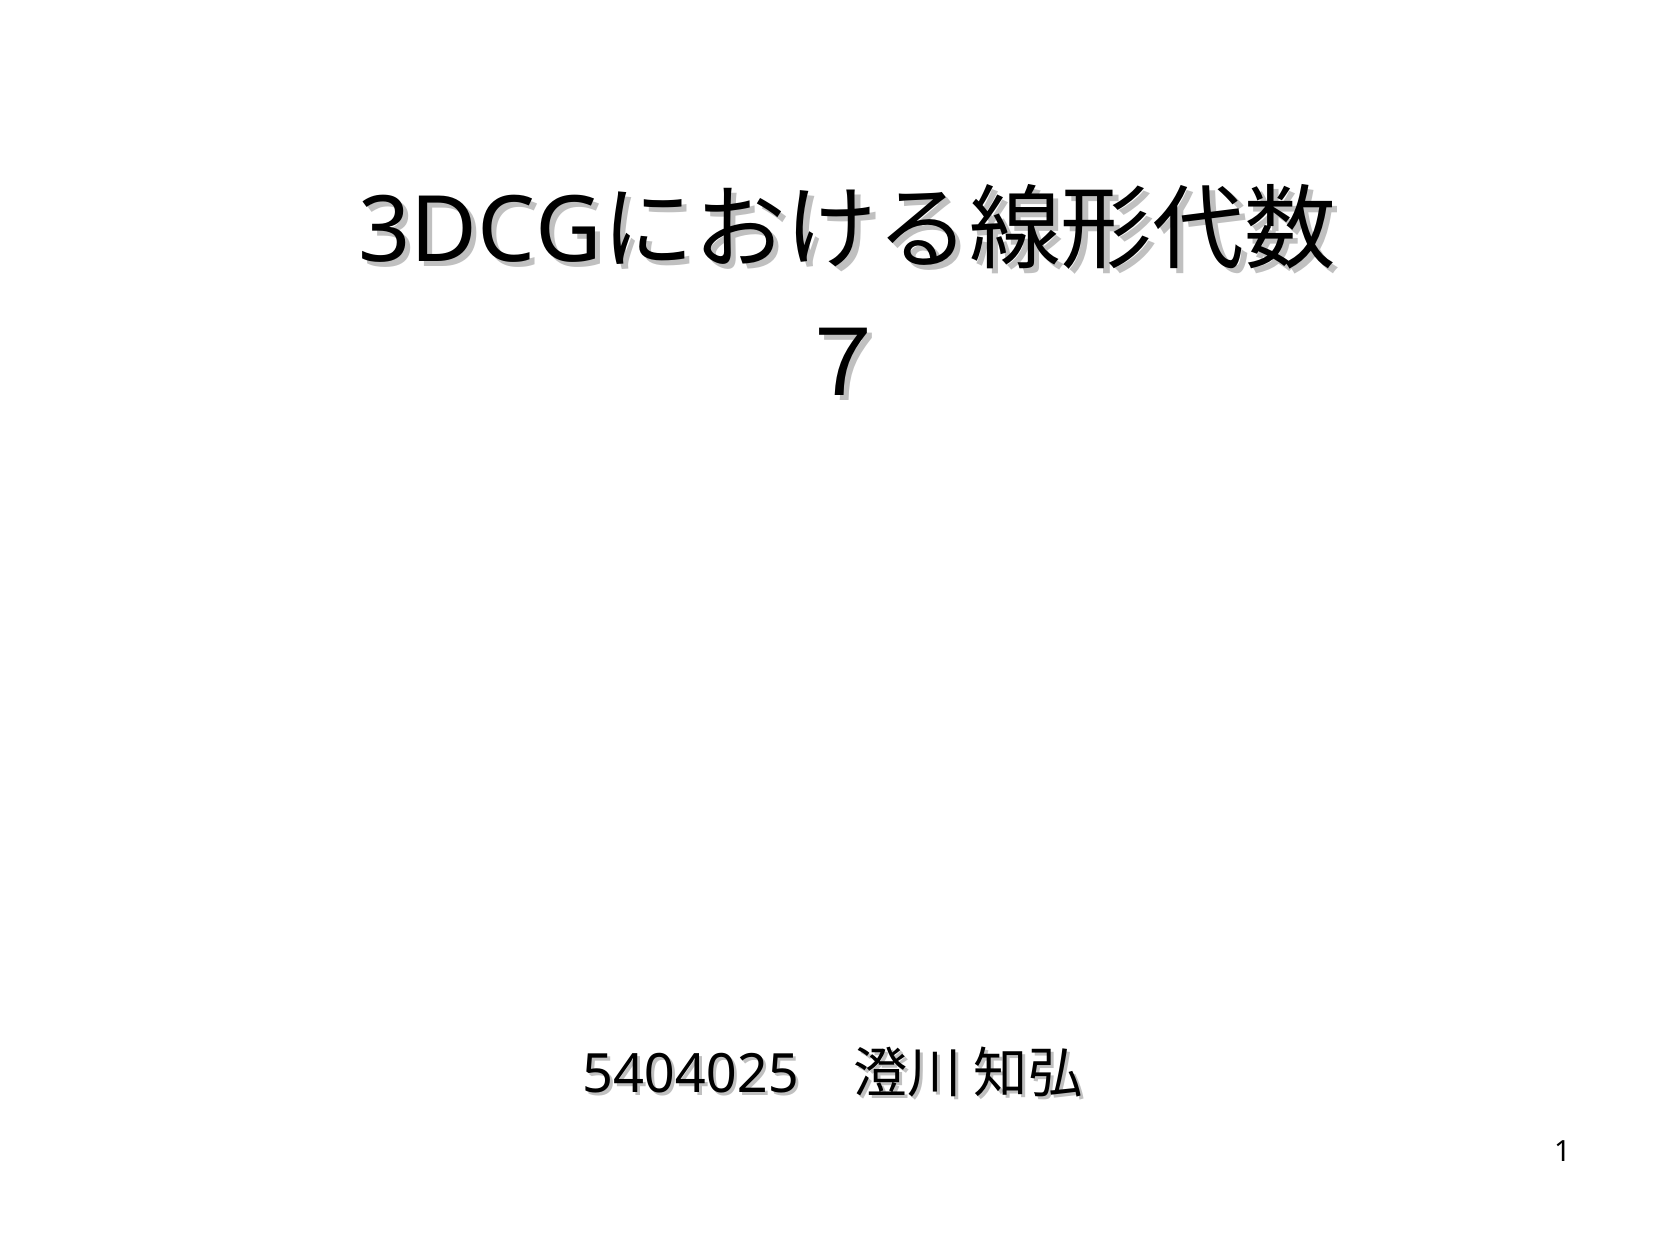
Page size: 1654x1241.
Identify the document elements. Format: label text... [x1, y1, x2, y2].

text_box 5404025 澄川 知弘 [567, 1021, 1087, 1097]
text_box 3DCGにおける線形代数 ７ [343, 147, 1292, 365]
